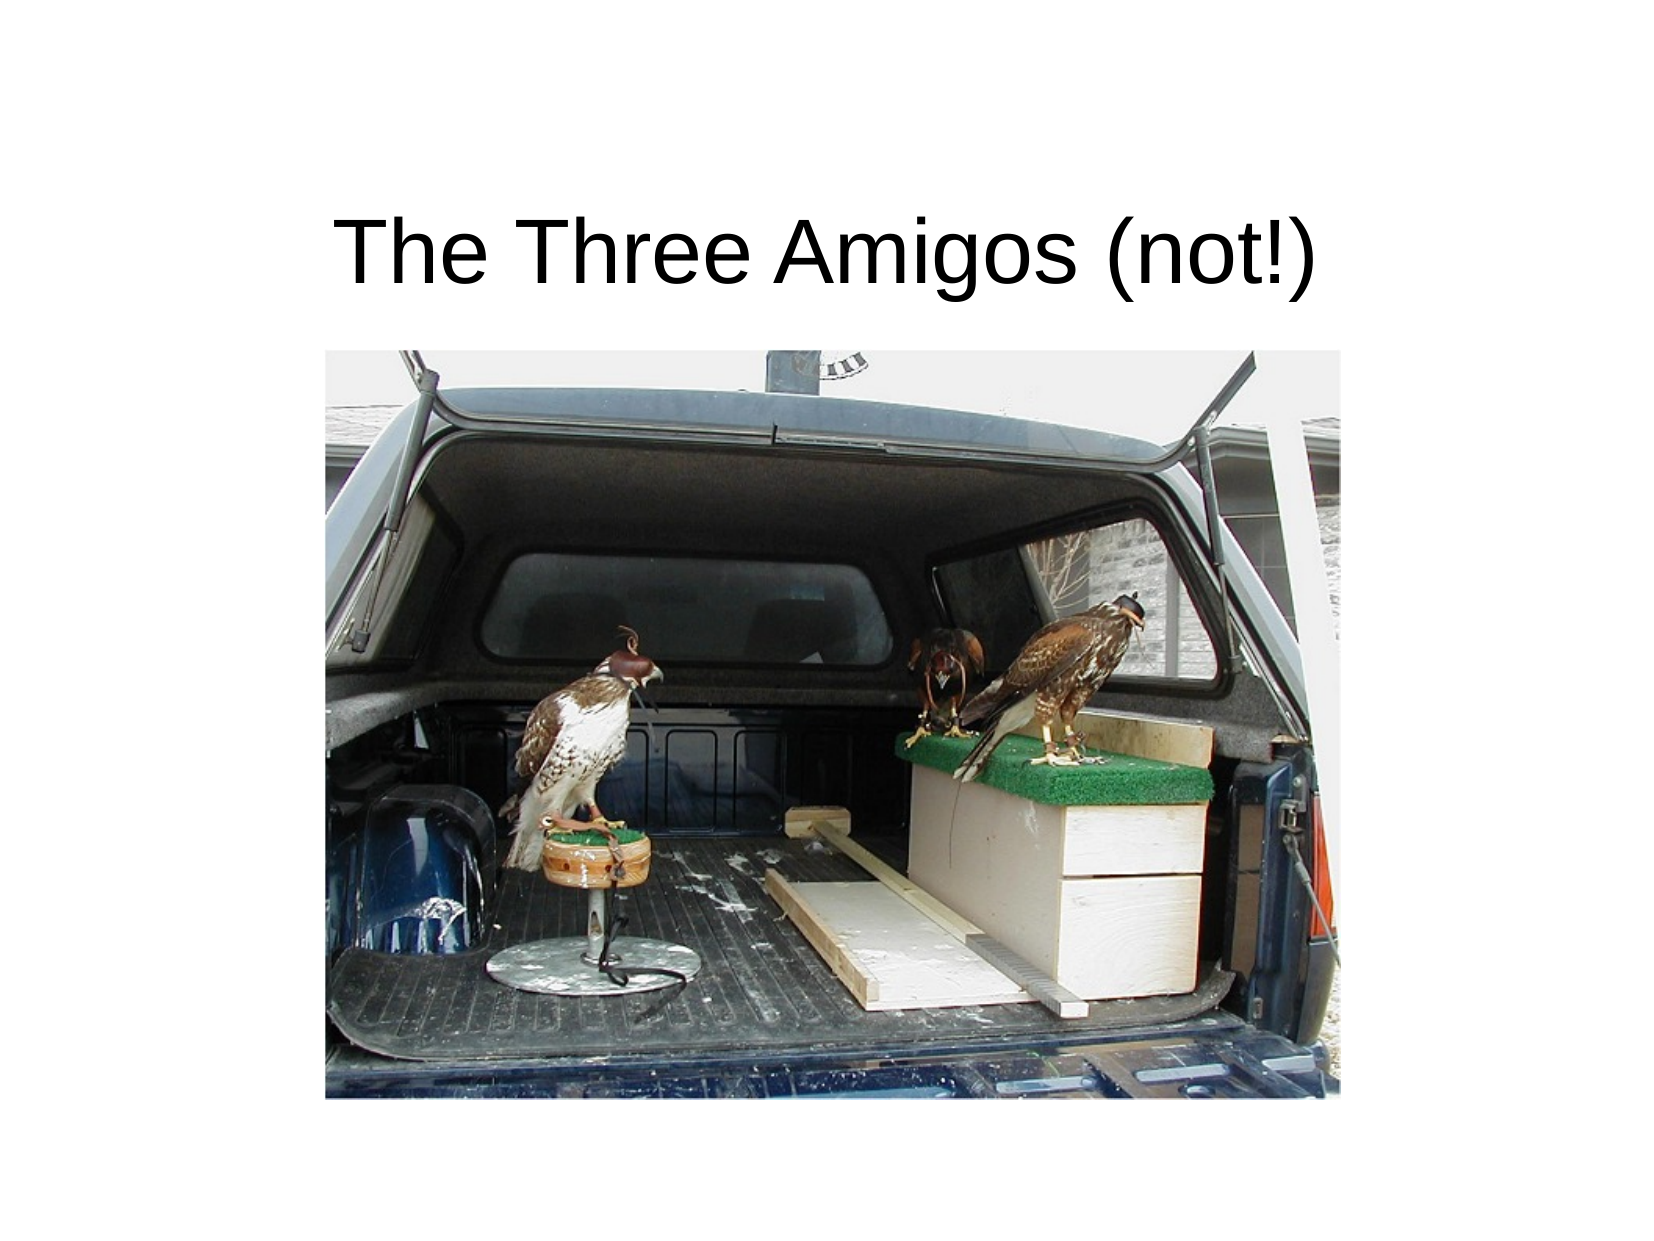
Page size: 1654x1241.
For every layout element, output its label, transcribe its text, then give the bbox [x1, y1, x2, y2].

title The Three Amigos (not!)‏ [121, 113, 1532, 322]
picture [324, 349, 1341, 1101]
